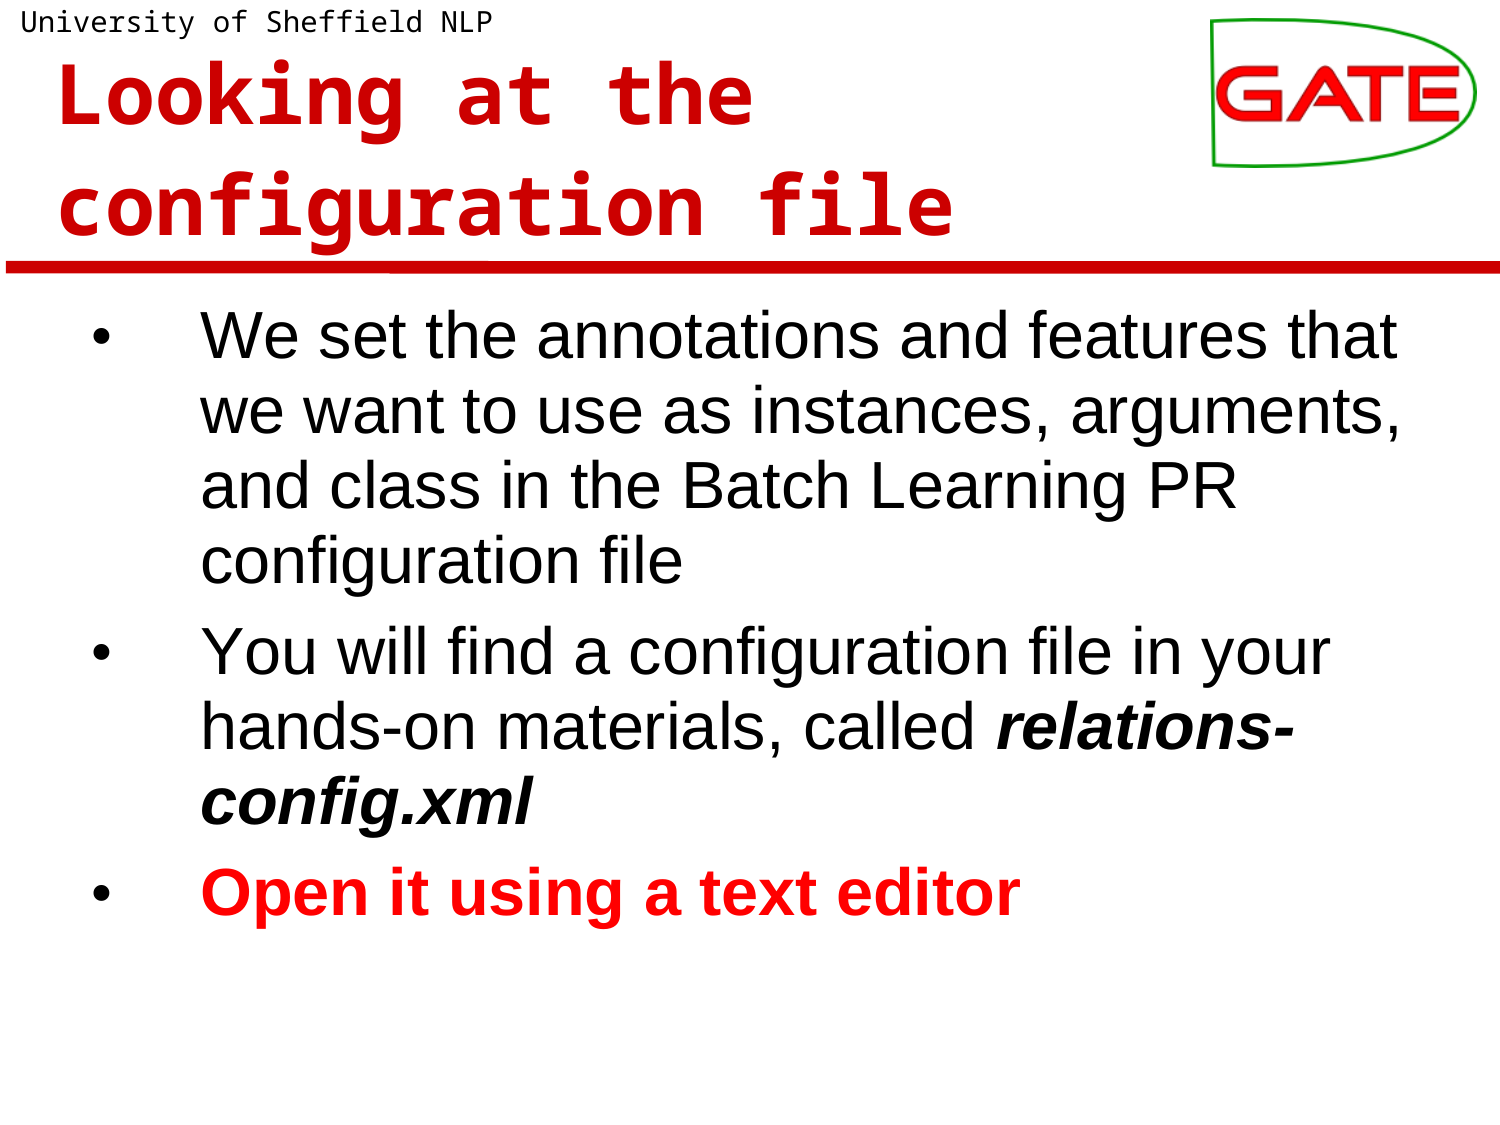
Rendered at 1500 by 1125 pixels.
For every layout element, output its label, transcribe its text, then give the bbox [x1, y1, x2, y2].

title Looking at the configuration file [41, 30, 1391, 262]
picture [1210, 18, 1477, 168]
list We set the annotations and features that we want to use as instances, arguments, and class in the Batch Learning PR configuration file You will find a configuration file in your hands-on materials, called relations-config.xml Open it using a text editor [75, 290, 1425, 1034]
